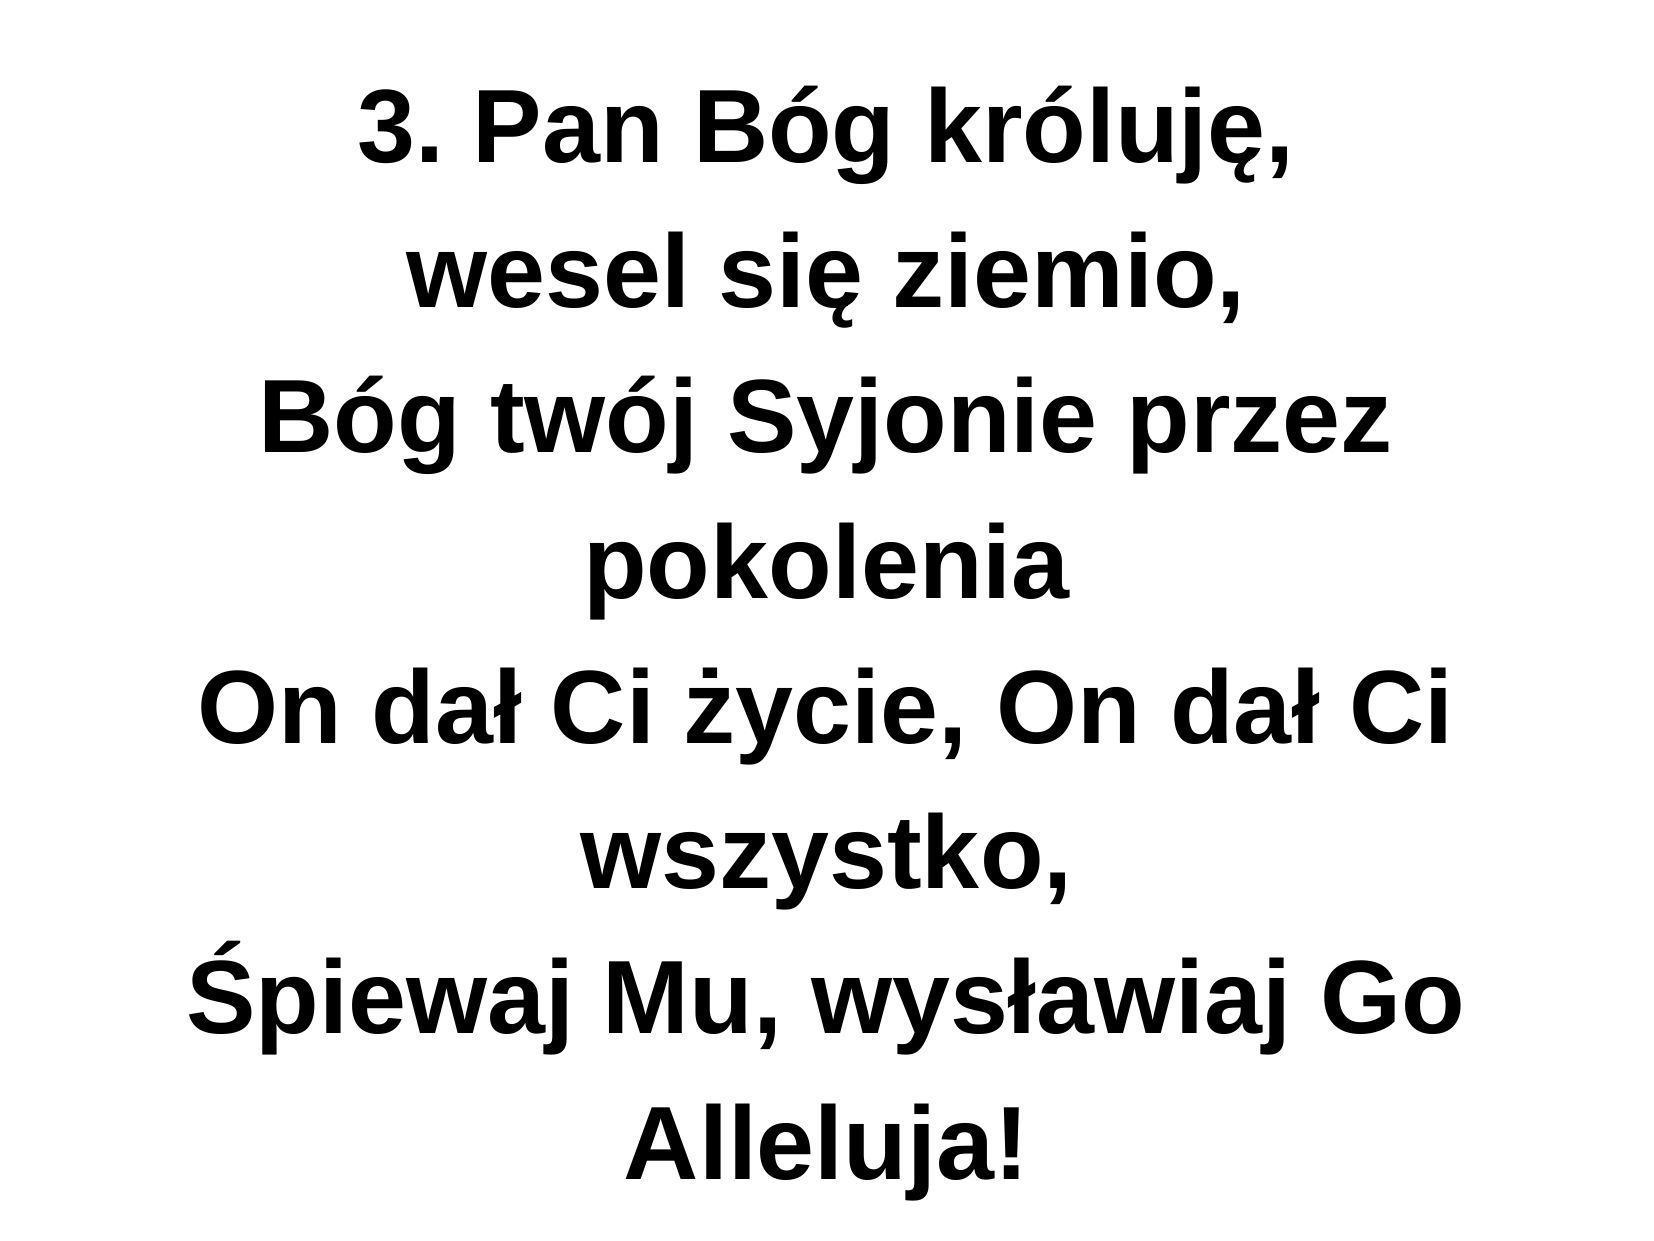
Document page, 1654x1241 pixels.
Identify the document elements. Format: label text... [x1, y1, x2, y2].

subtitle 3. Pan Bóg króluję, wesel się ziemio, Bóg twój Syjonie przez pokolenia On dał Ci życie, On dał Ci wszystko, Śpiewaj Mu, wysławiaj Go Alleluja! [0, 0, 1654, 1241]
